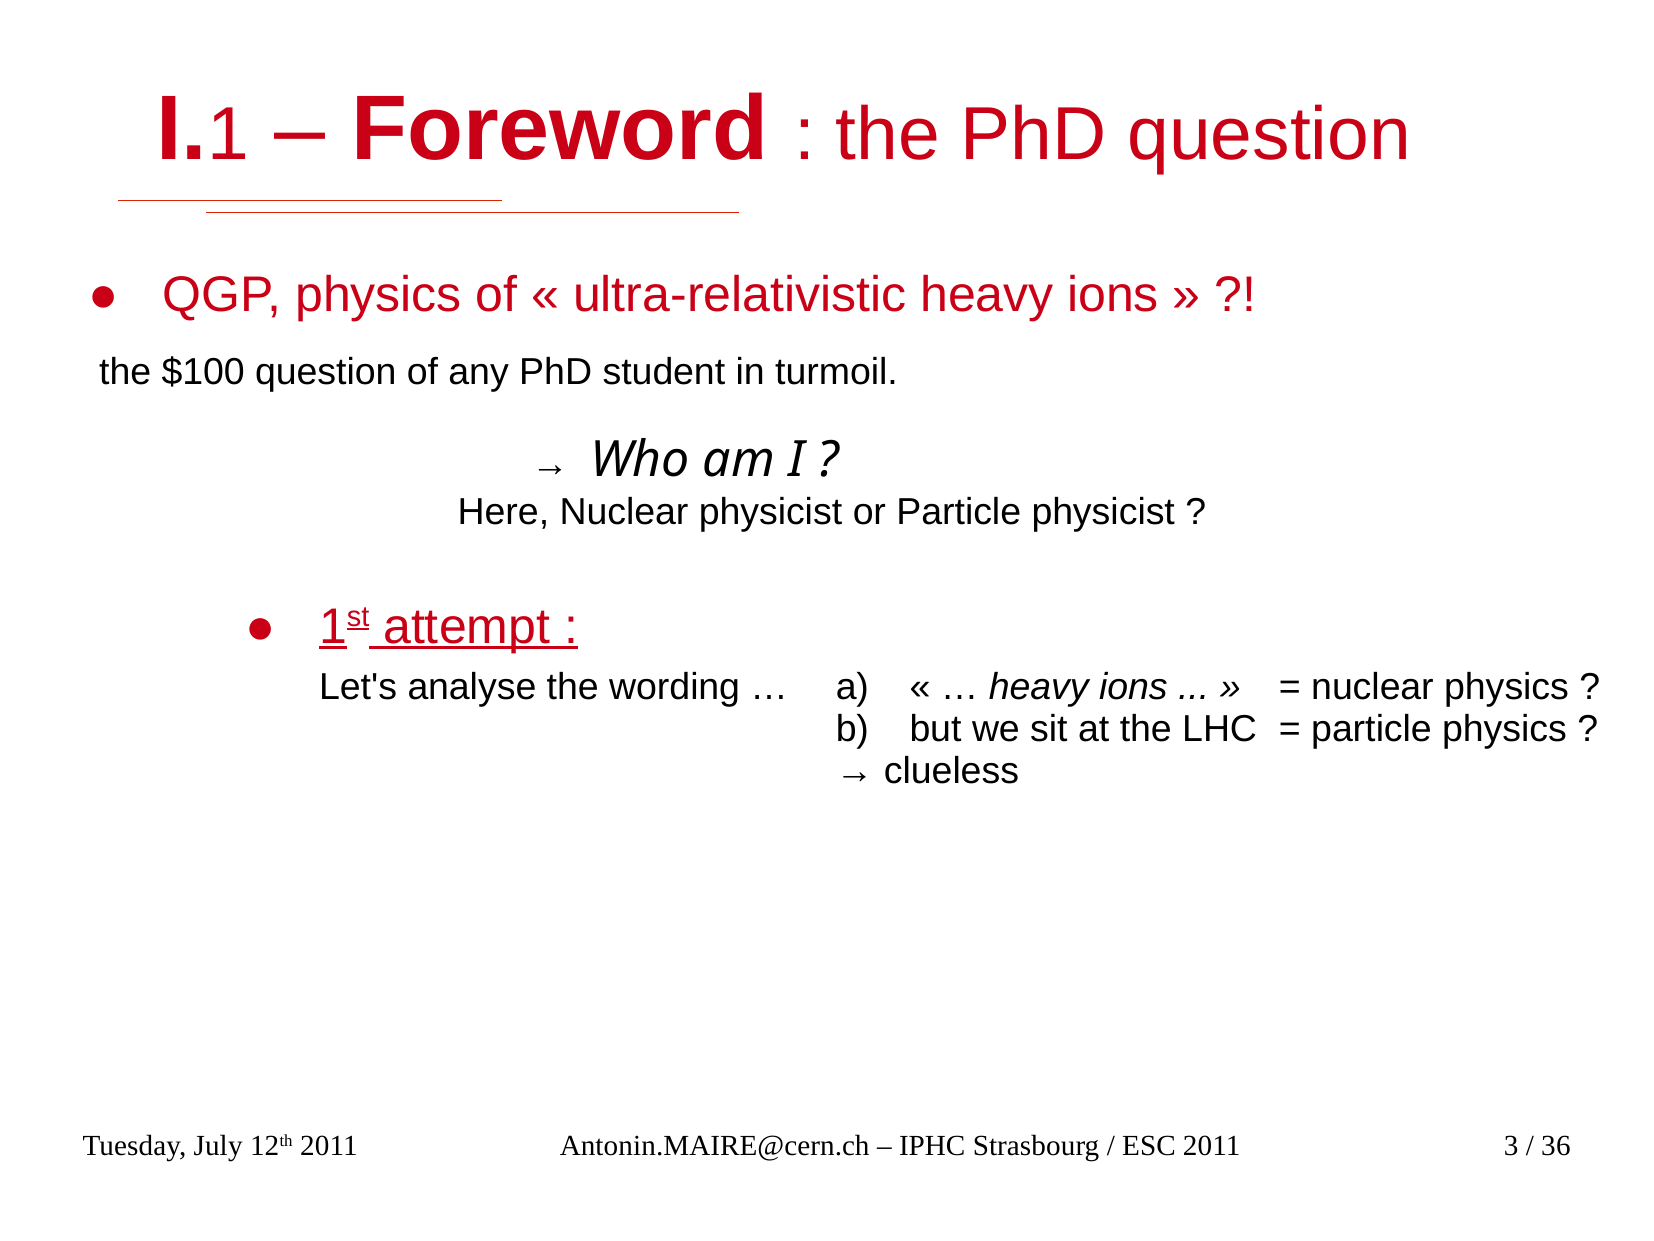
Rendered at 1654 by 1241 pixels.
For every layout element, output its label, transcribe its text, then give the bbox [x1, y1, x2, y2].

title I.1 – Foreword : the PhD question [82, 49, 1625, 207]
list ● QGP, physics of « ultra-relativistic heavy ions » ?! the $100 question of any PhD student in turmoil. → Who am I ? Here, Nuclear physicist or Particle physicist ? [88, 265, 1654, 562]
text_box ● 1st attempt : Let's analyse the wording … a) « … heavy ions ... » = nuclear physics ? b) but we sit at the LHC = particle physics ? → clueless [230, 590, 1616, 802]
